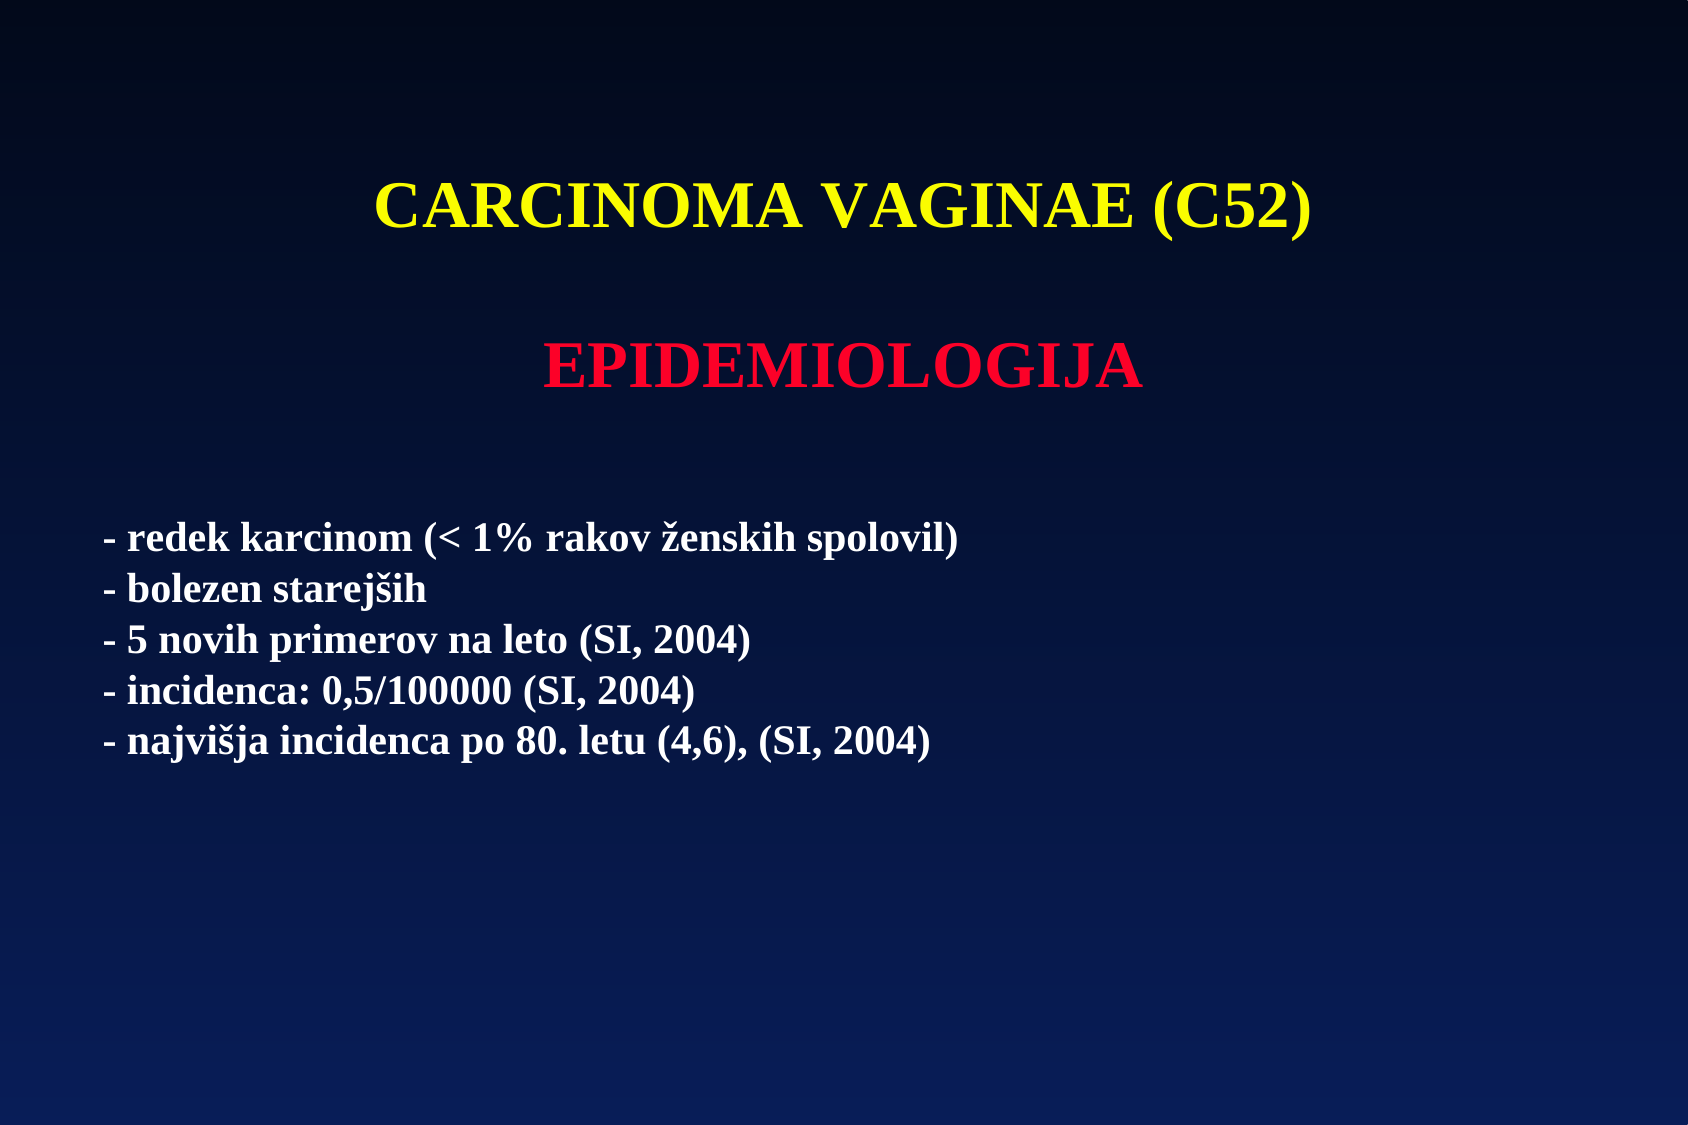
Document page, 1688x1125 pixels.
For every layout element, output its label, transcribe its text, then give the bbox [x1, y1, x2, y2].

title CARCINOMA VAGINAE (C52) EPIDEMIOLOGIJA [0, 112, 1688, 450]
list - redek karcinom (< 1% rakov ženskih spolovil) - bolezen starejših - 5 novih primerov na leto (SI, 2004) - incidenca: 0,5/100000 (SI, 2004) - najvišja incidenca po 80. letu (4,6), (SI, 2004) [52, 512, 1688, 976]
